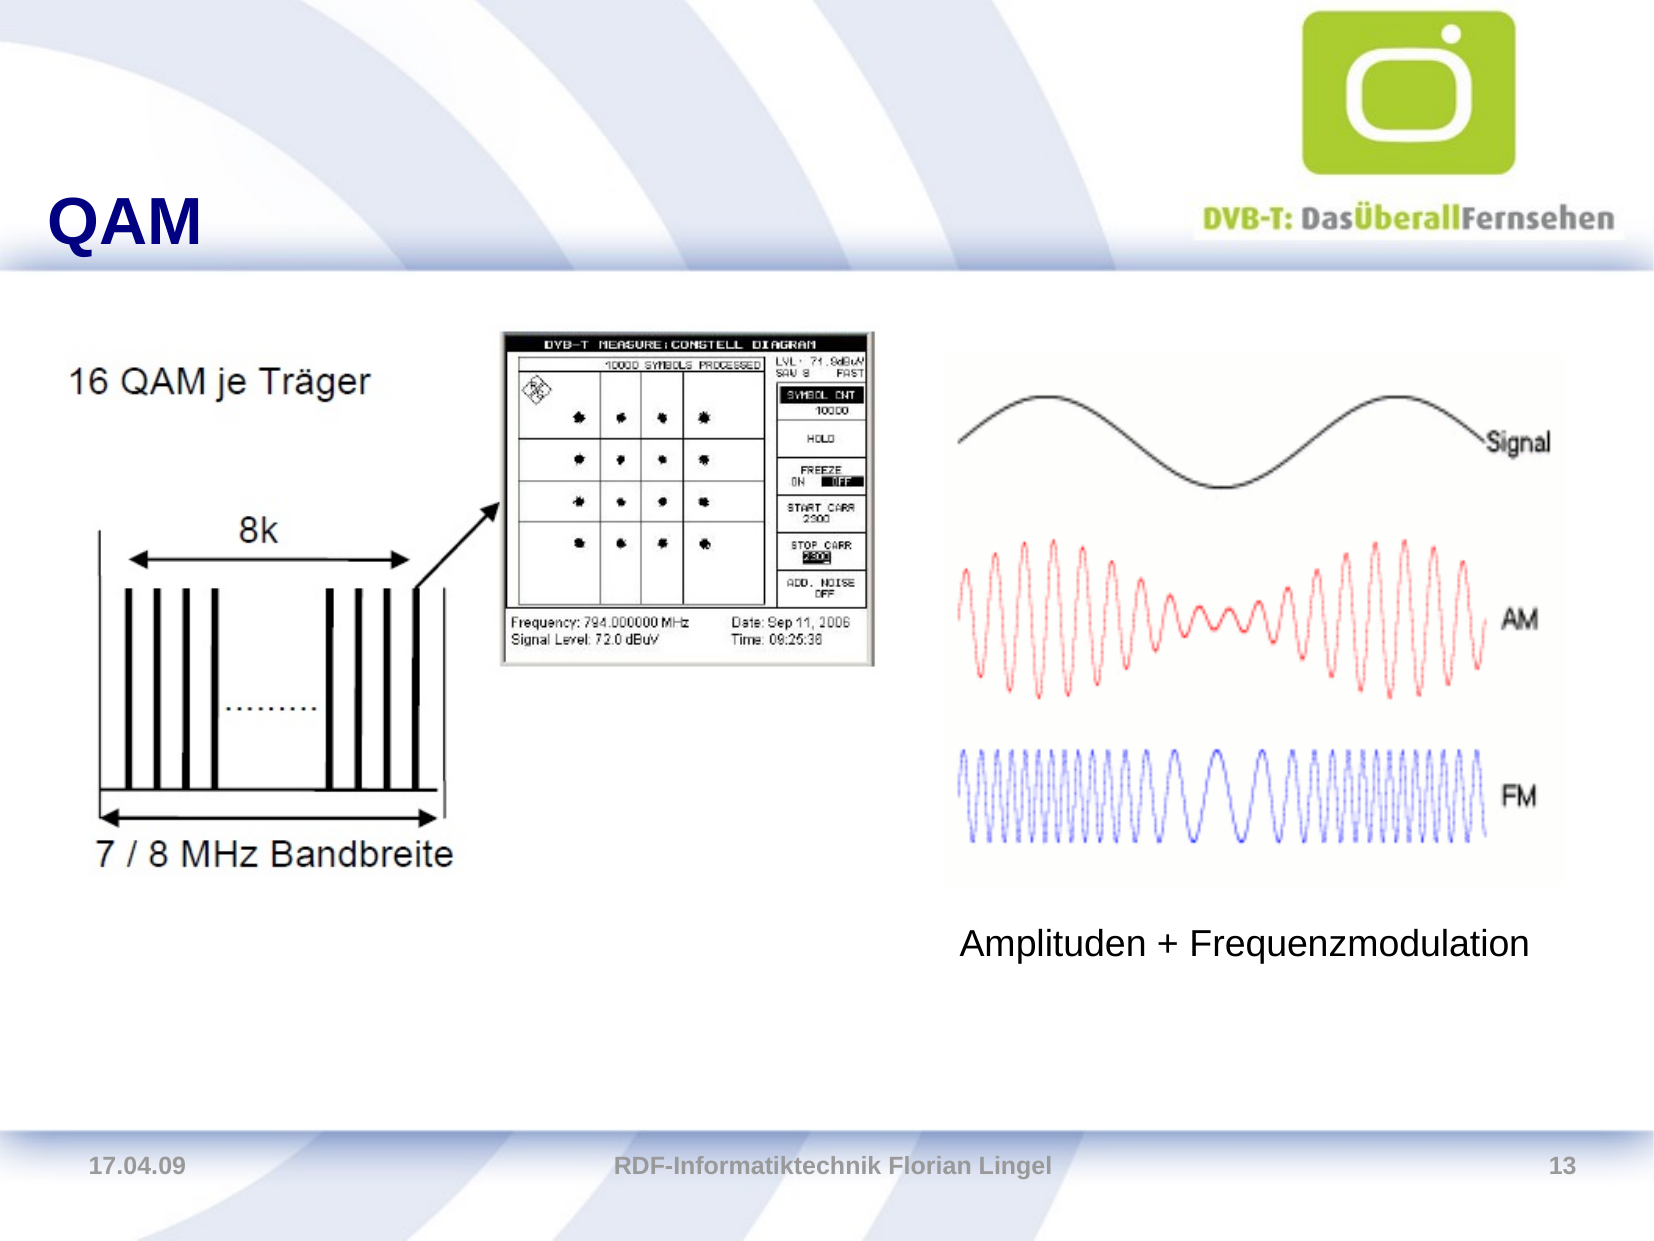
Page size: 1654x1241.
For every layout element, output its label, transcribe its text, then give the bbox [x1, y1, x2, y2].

picture [0, 0, 1654, 1241]
title QAM [47, 177, 1063, 266]
text_box Amplituden + Frequenzmodulation [944, 915, 1565, 973]
